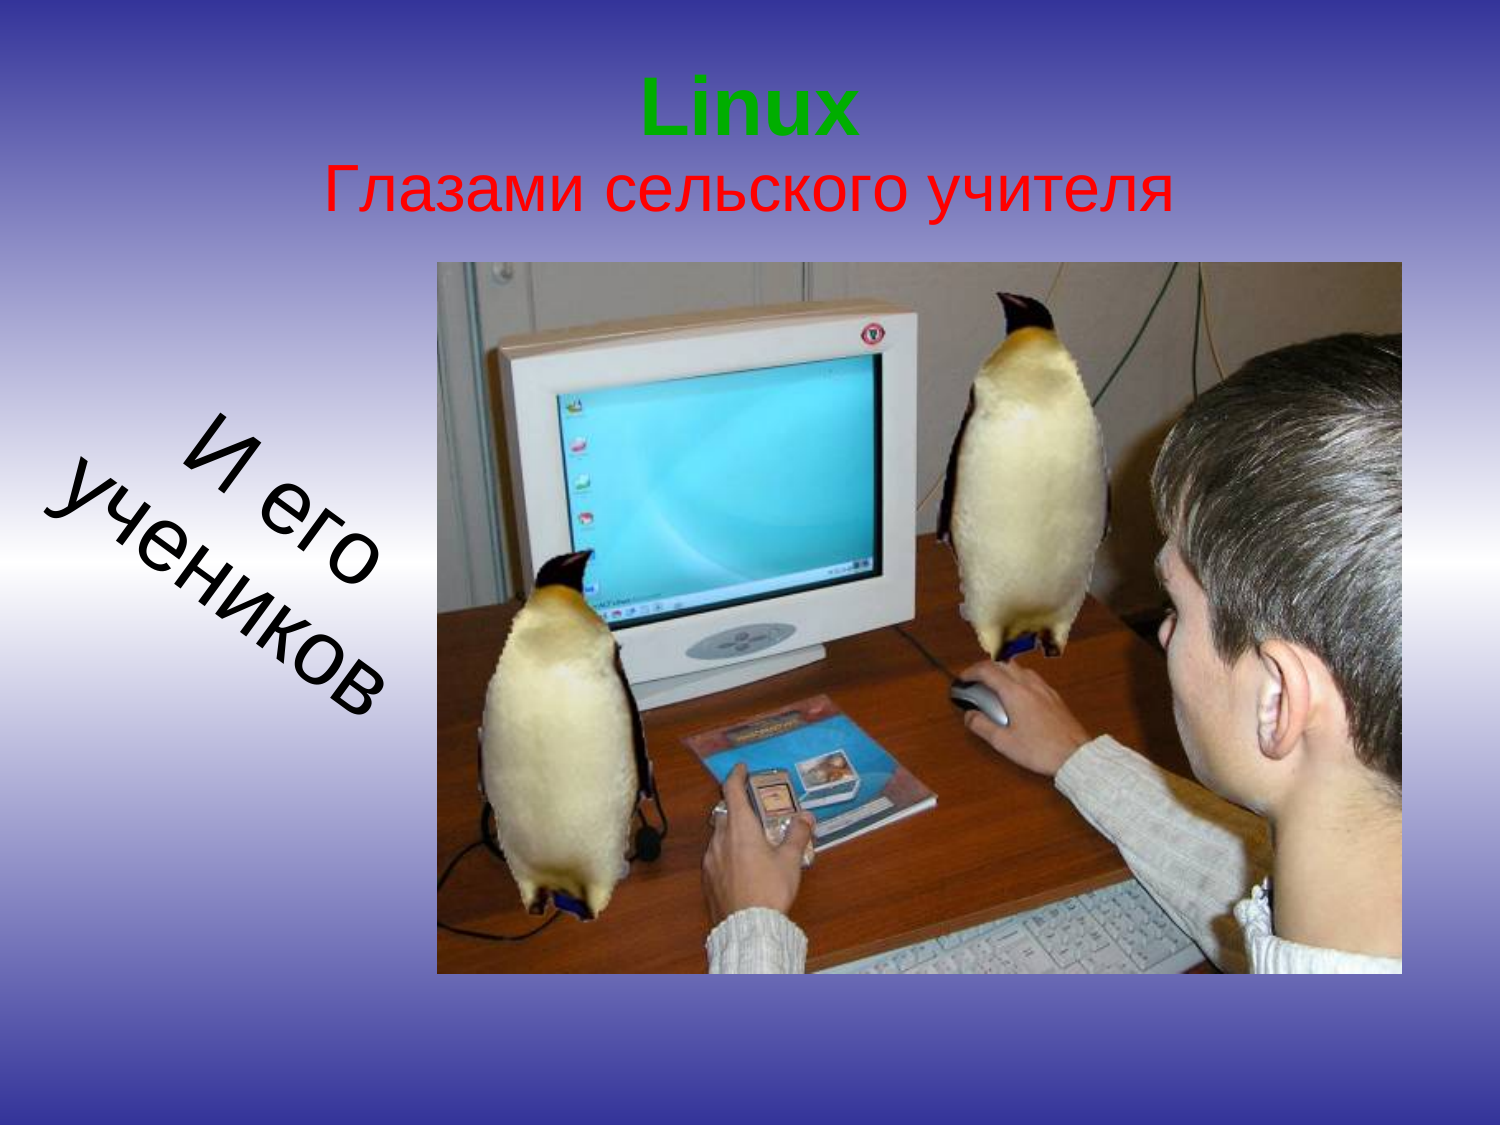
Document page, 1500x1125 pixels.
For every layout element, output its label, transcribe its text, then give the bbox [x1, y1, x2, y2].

text_box Глазами сельского учителя [225, 149, 1276, 243]
title Linux [112, 49, 1388, 163]
text_box И его учеников [0, 294, 437, 791]
picture [437, 262, 1402, 974]
